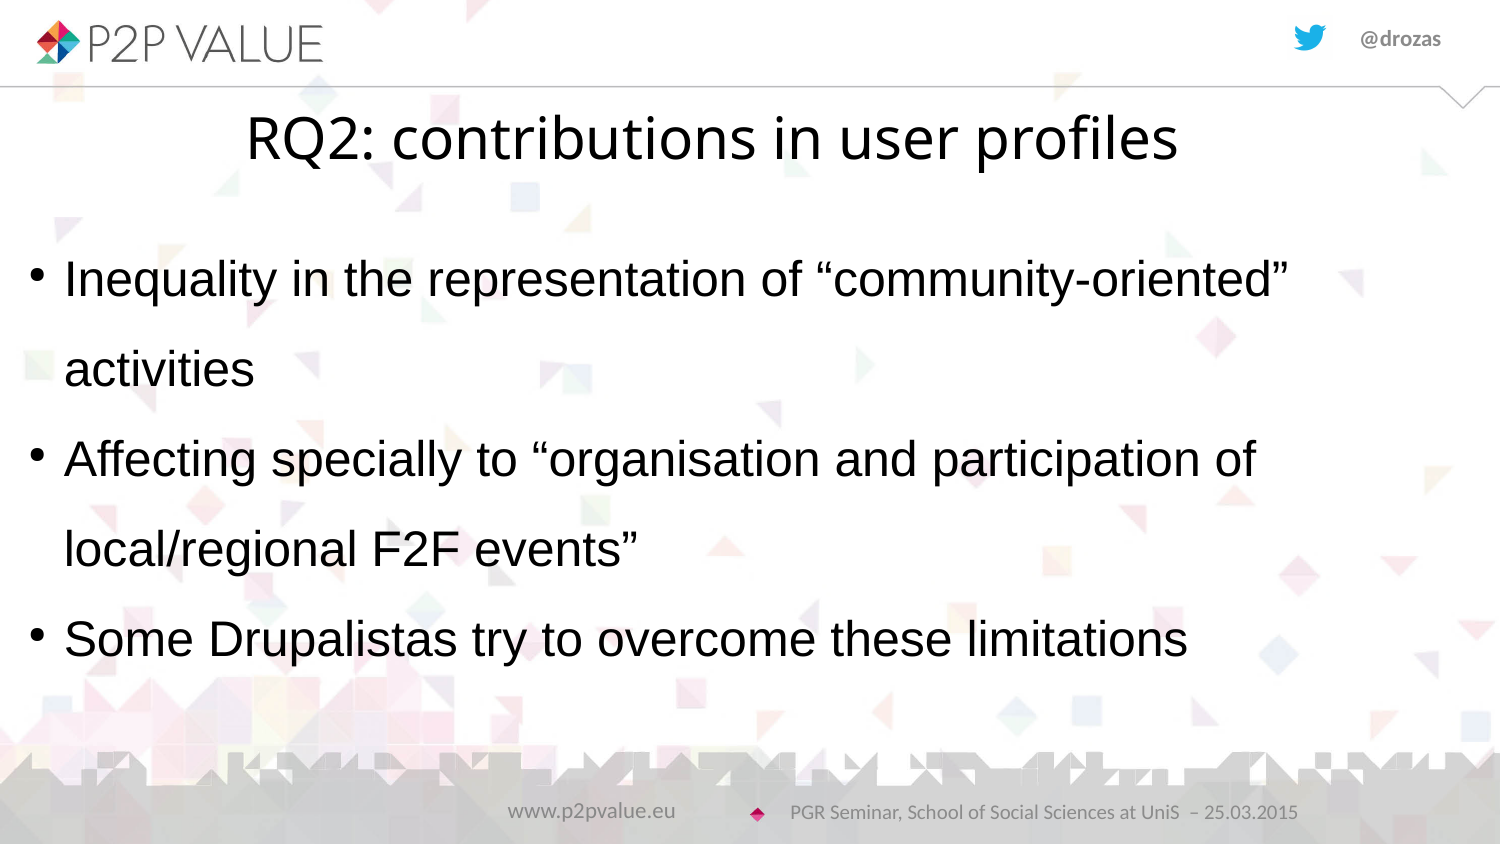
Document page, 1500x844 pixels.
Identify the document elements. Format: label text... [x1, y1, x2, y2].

text_box @drozas [1333, 15, 1455, 60]
text_box www.p2pvalue.eu [501, 789, 720, 829]
subtitle Inequality in the representation of “community-oriented” activities Affecting specially to “organisation and participation of local/regional F2F events” Some Drupalistas try to overcome these limitations [15, 210, 1496, 766]
picture [0, 0, 1500, 844]
text_box PGR Seminar, School of Social Sciences at UniS – 25.03.2015 [777, 788, 1470, 834]
title RQ2: contributions in user profiles [60, 92, 1366, 181]
